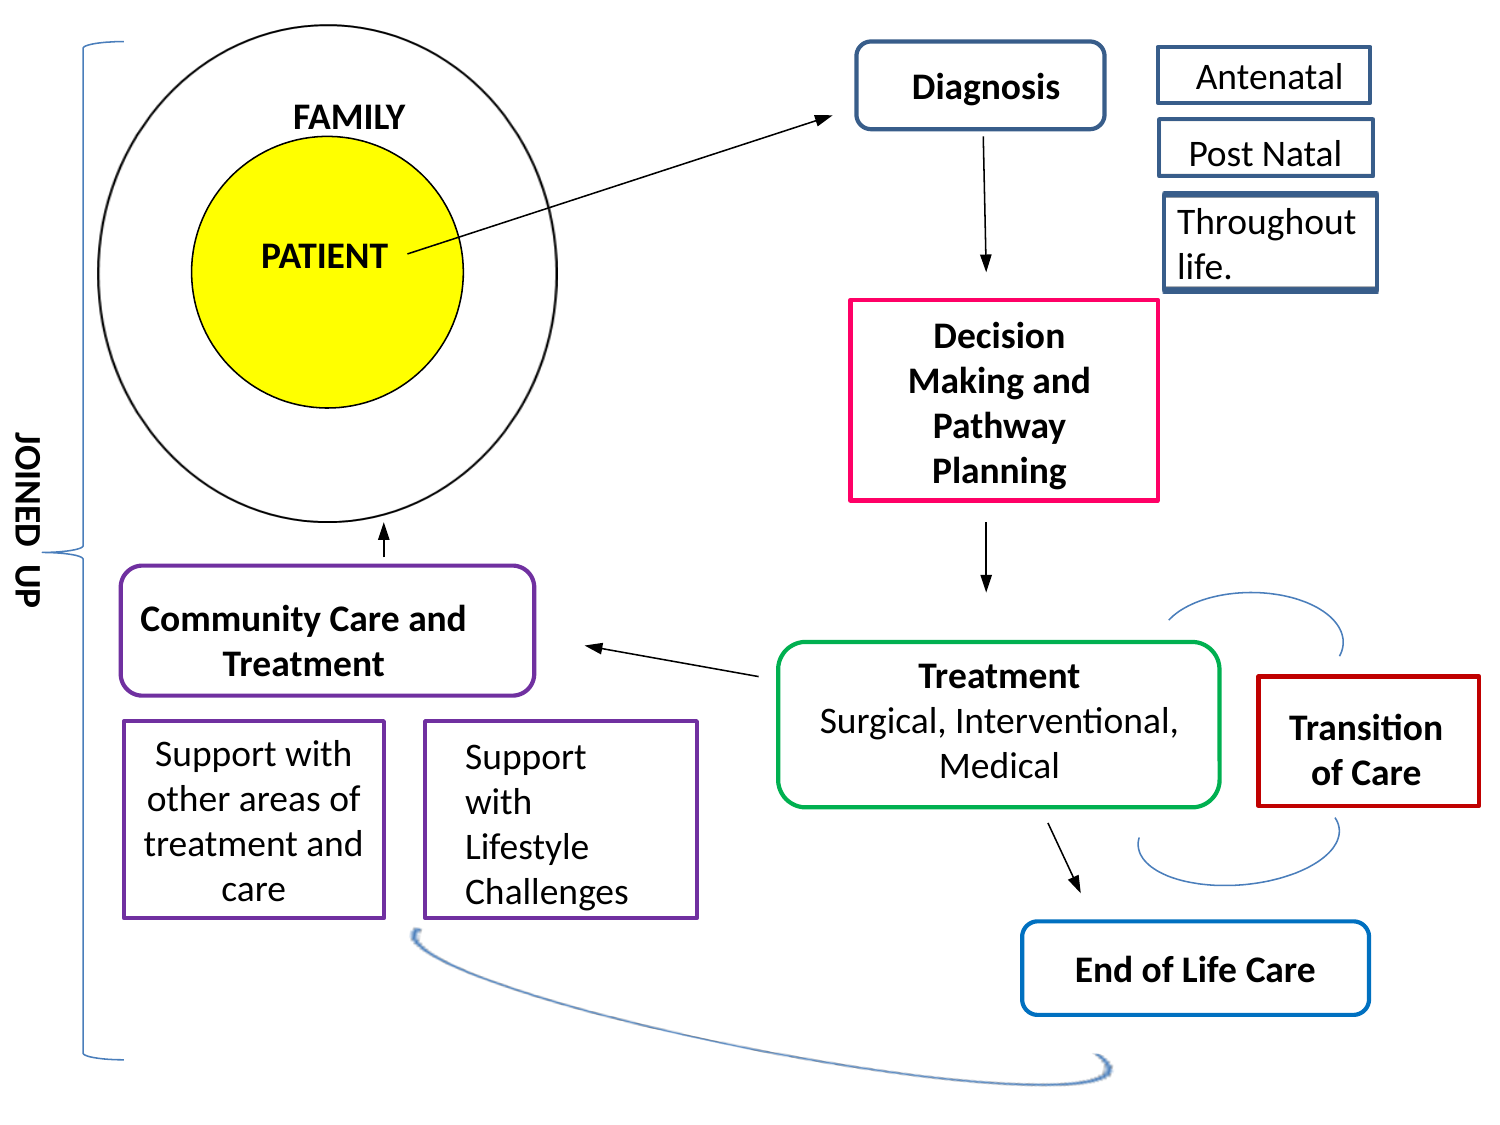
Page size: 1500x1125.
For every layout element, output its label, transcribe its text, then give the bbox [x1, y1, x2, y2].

picture [1375, 191, 1379, 294]
text_box End of Life Care [1047, 937, 1344, 999]
text_box Decision Making and Pathway Planning [862, 303, 1137, 501]
picture [400, 906, 1117, 1125]
picture [1157, 117, 1375, 178]
text_box Community Care and Treatment [97, 585, 511, 692]
text_box PATIENT [224, 223, 426, 285]
picture [97, 24, 558, 523]
text_box Support with Lifestyle Challenges [449, 724, 645, 922]
text_box FAMILY [189, 84, 509, 146]
text_box Transition of Care [1255, 694, 1477, 801]
text_box Treatment Surgical, Interventional, Medical [786, 643, 1213, 795]
text_box JOINED UP [0, 74, 61, 967]
text_box Support with other areas of treatment and care [126, 723, 382, 916]
text_box Throughout life. [1162, 189, 1375, 296]
text_box Antenatal [1163, 44, 1377, 106]
text_box Post Natal [1159, 121, 1372, 182]
text_box Diagnosis [862, 54, 1111, 116]
